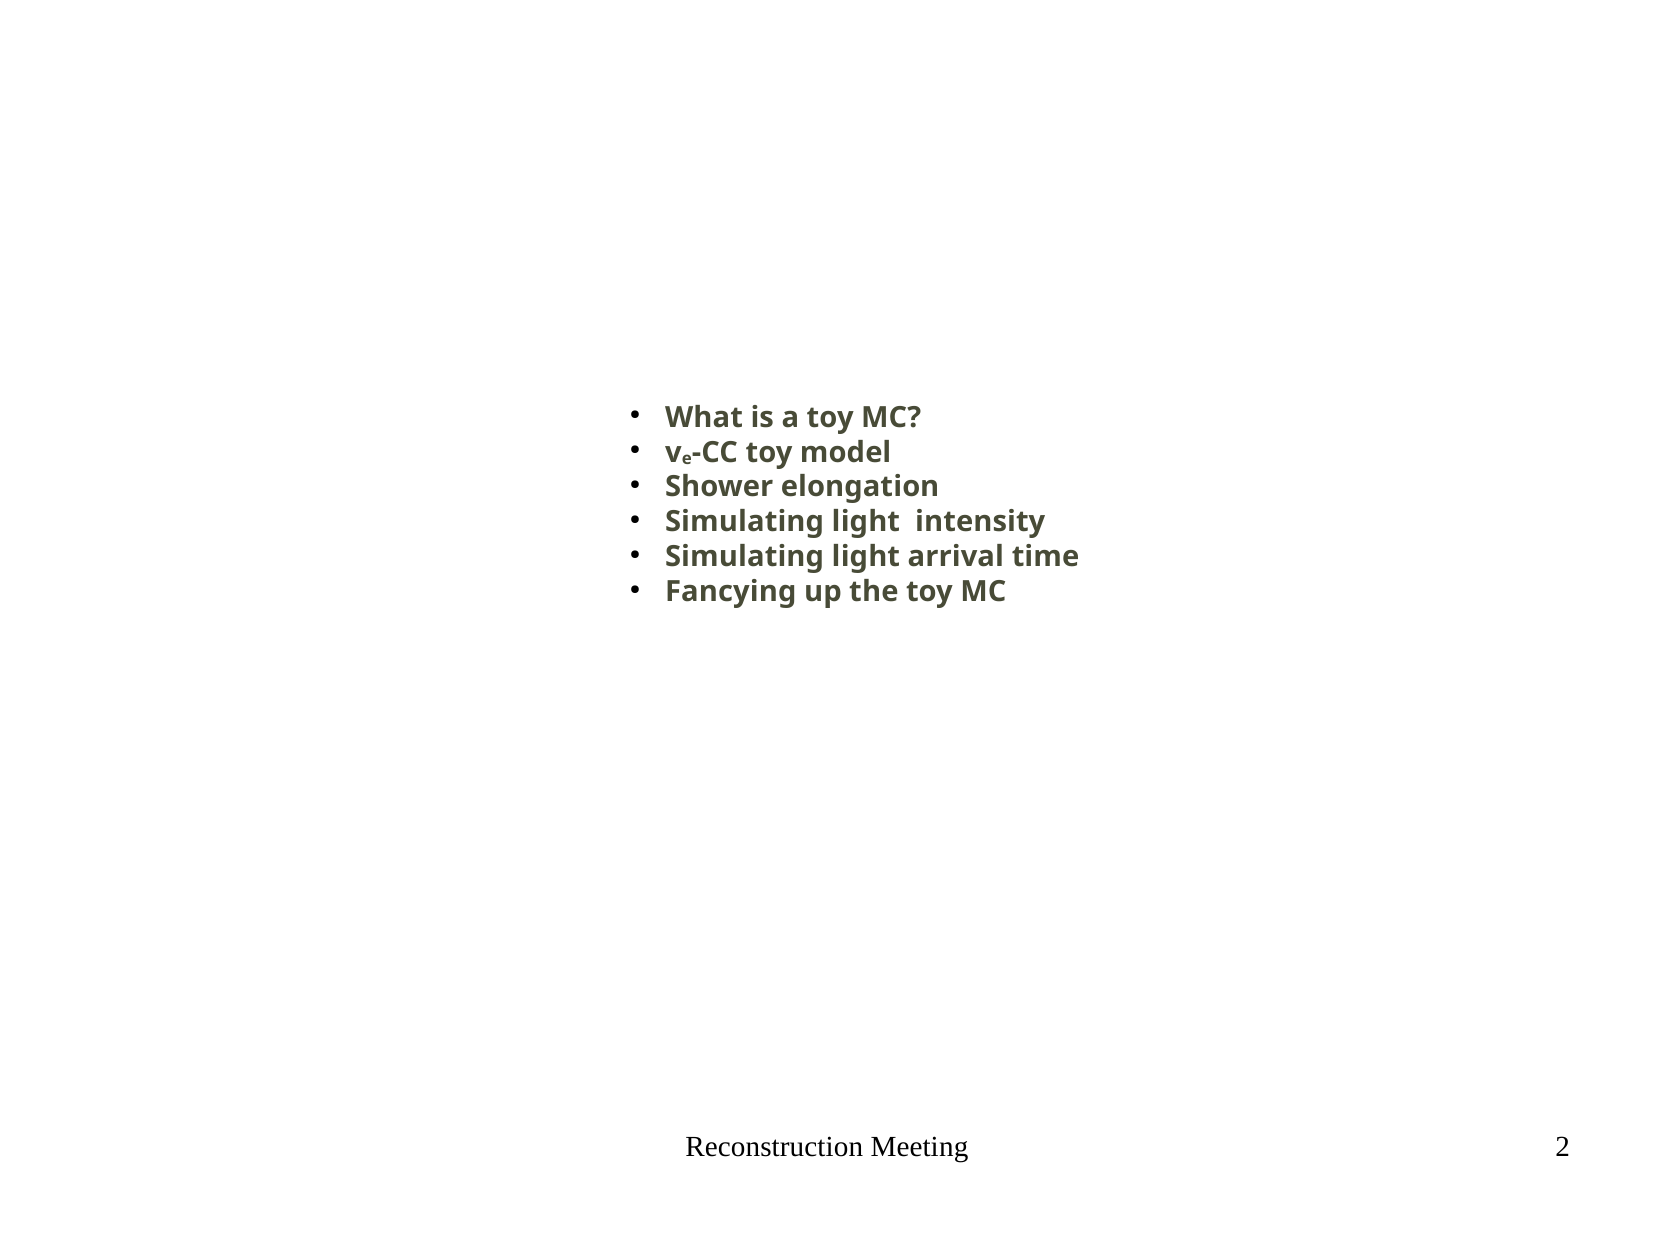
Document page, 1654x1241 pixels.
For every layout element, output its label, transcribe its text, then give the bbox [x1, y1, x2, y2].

text_box What is a toy MC? ve-CC toy model Shower elongation Simulating light intensity Simulating light arrival time Fancying up the toy MC [614, 390, 1304, 616]
